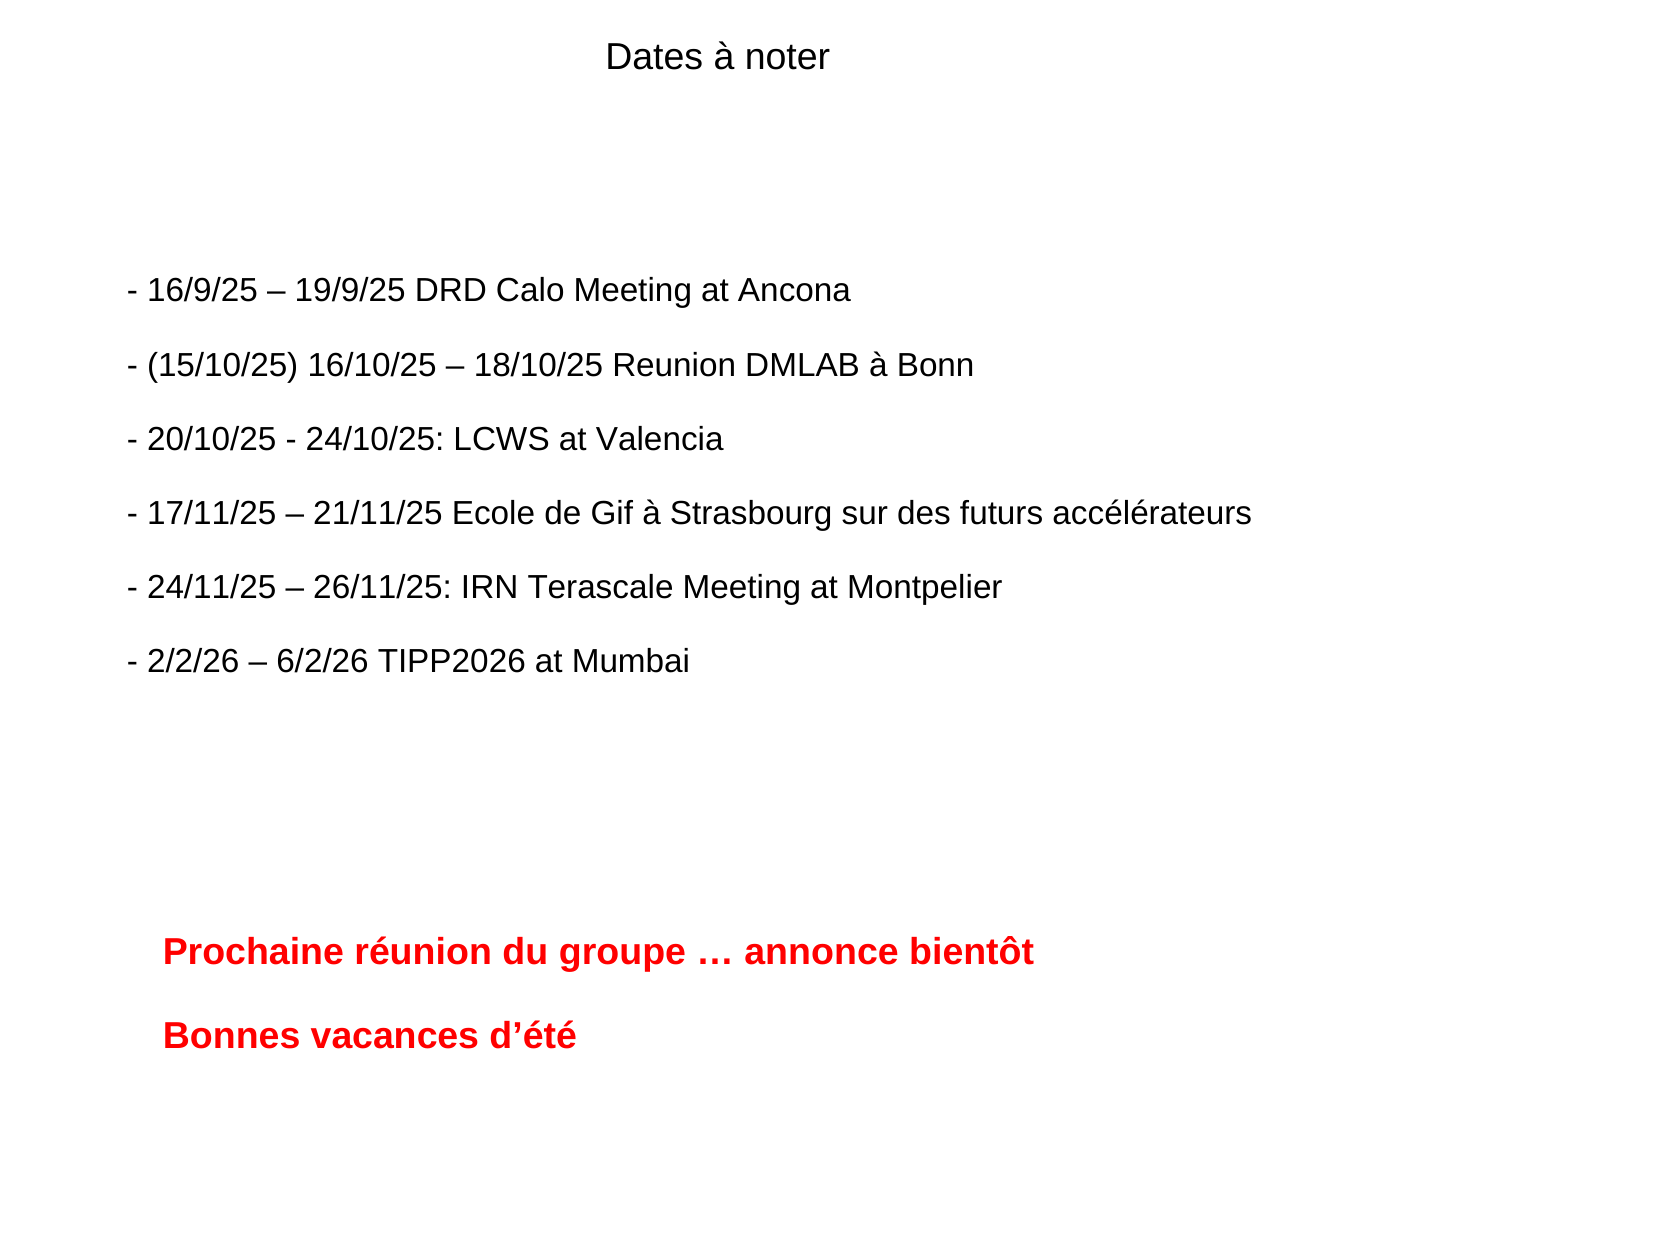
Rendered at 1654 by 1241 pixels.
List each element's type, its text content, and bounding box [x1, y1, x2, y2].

text_box Prochaine réunion du groupe … annonce bientôt Bonnes vacances d’été [148, 923, 1512, 981]
text_box Dates à noter [590, 25, 846, 76]
text_box - 16/9/25 – 19/9/25 DRD Calo Meeting at Ancona - (15/10/25) 16/10/25 – 18/10/25 Reunion DMLAB à Bonn - 20/10/25 - 24/10/25: LCWS at Valencia - 17/11/25 – 21/11/25 Ecole de Gif à Strasbourg sur des futurs accélérateurs - 24/11/25 – 26/11/25: IRN Terascale Meeting at Montpelier - 2/2/26 – 6/2/26 TIPP2026 at Mumbai [112, 76, 1371, 924]
